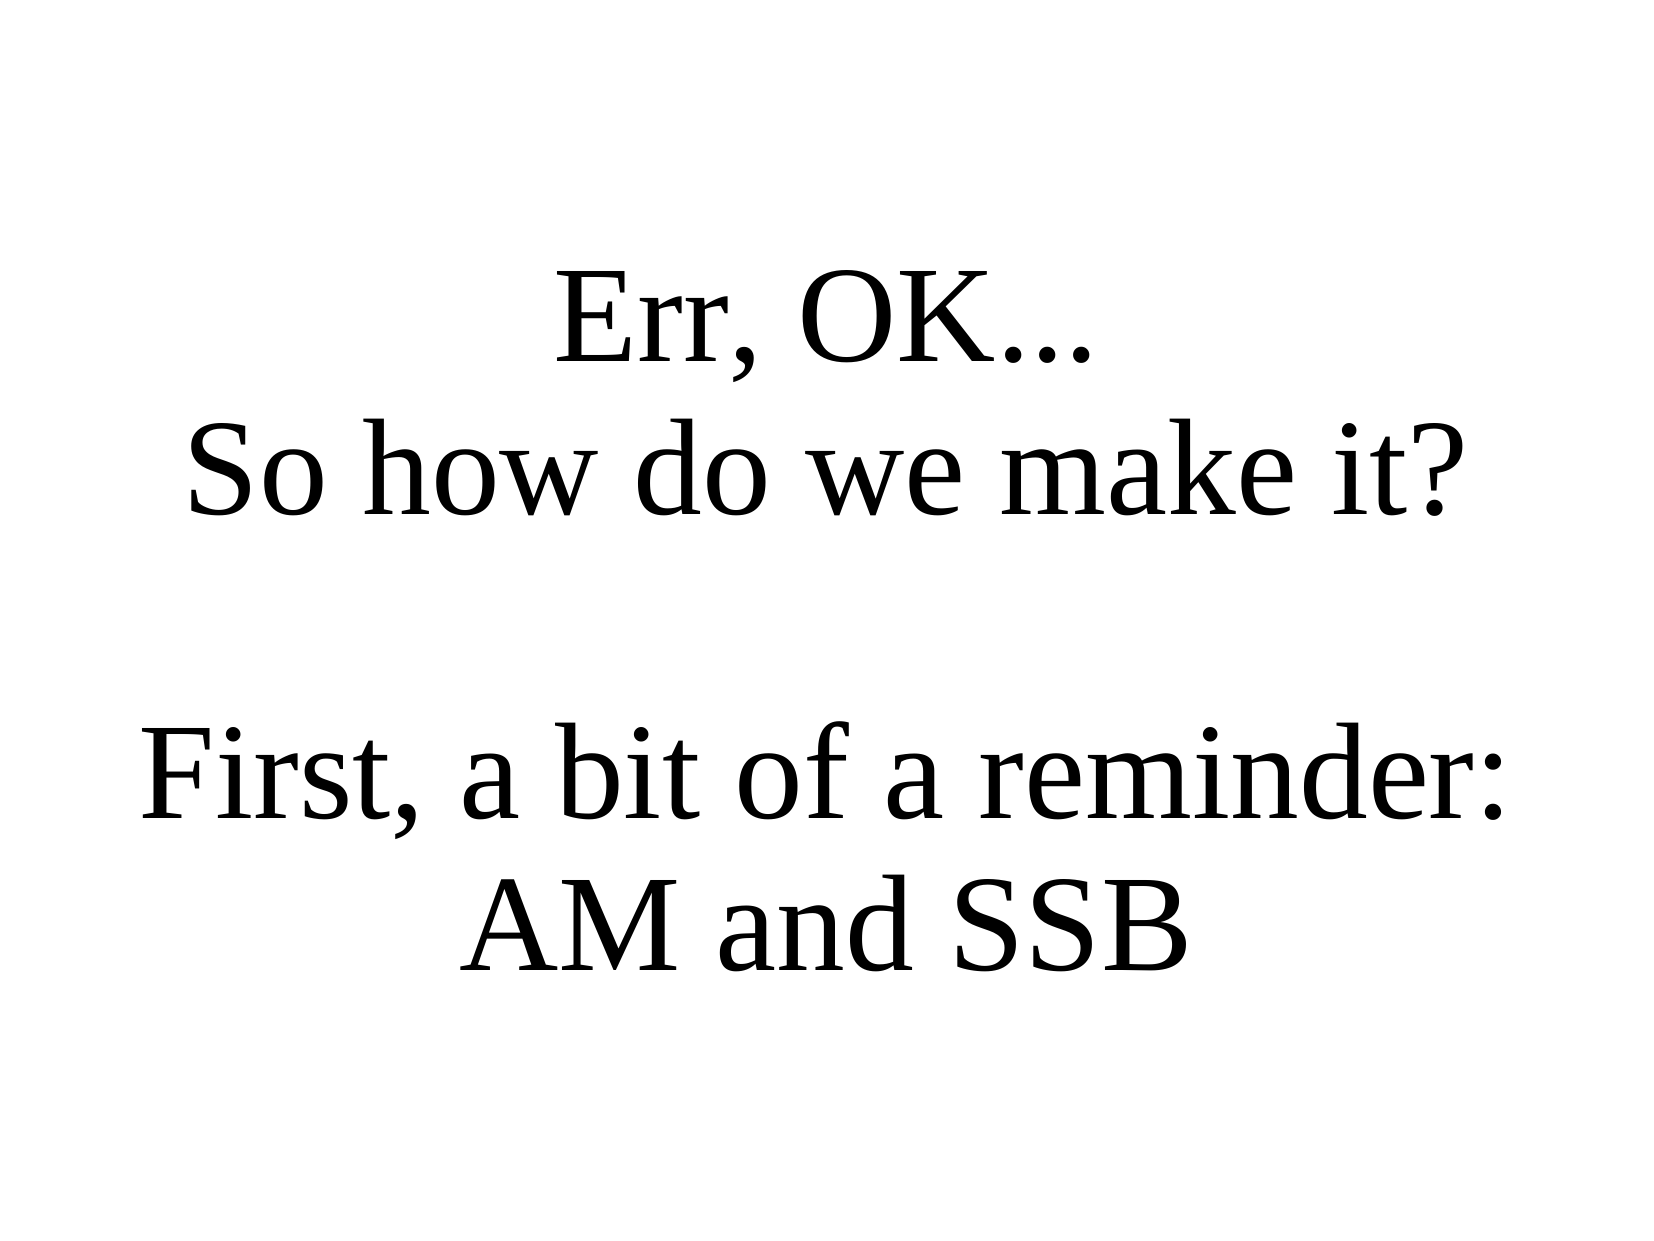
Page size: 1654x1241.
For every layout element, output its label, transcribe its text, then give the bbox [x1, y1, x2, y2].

subtitle Err, OK... So how do we make it? First, a bit of a reminder: AM and SSB [82, 88, 1571, 1152]
